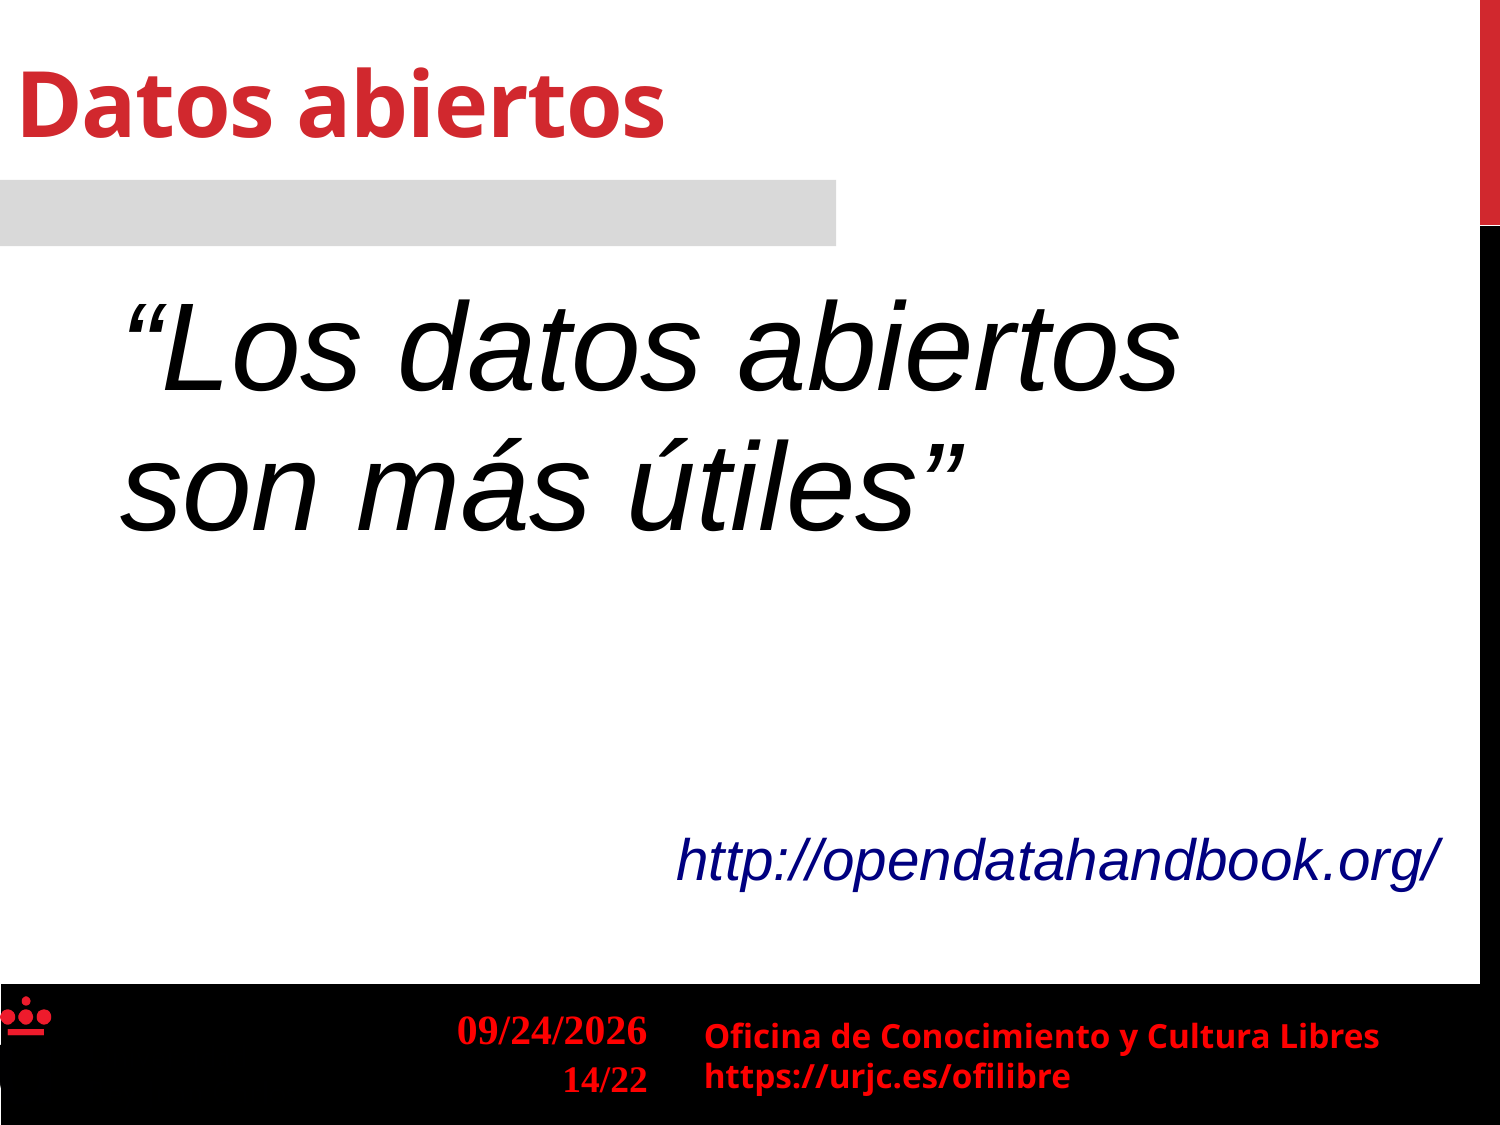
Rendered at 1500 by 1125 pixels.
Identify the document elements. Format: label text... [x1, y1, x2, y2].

text_box http://opendatahandbook.org/ [661, 820, 1456, 901]
list “Los datos abiertos son más útiles” [105, 270, 1351, 586]
title [75, 15, 1425, 172]
text_box Datos abiertos [0, 24, 1326, 172]
